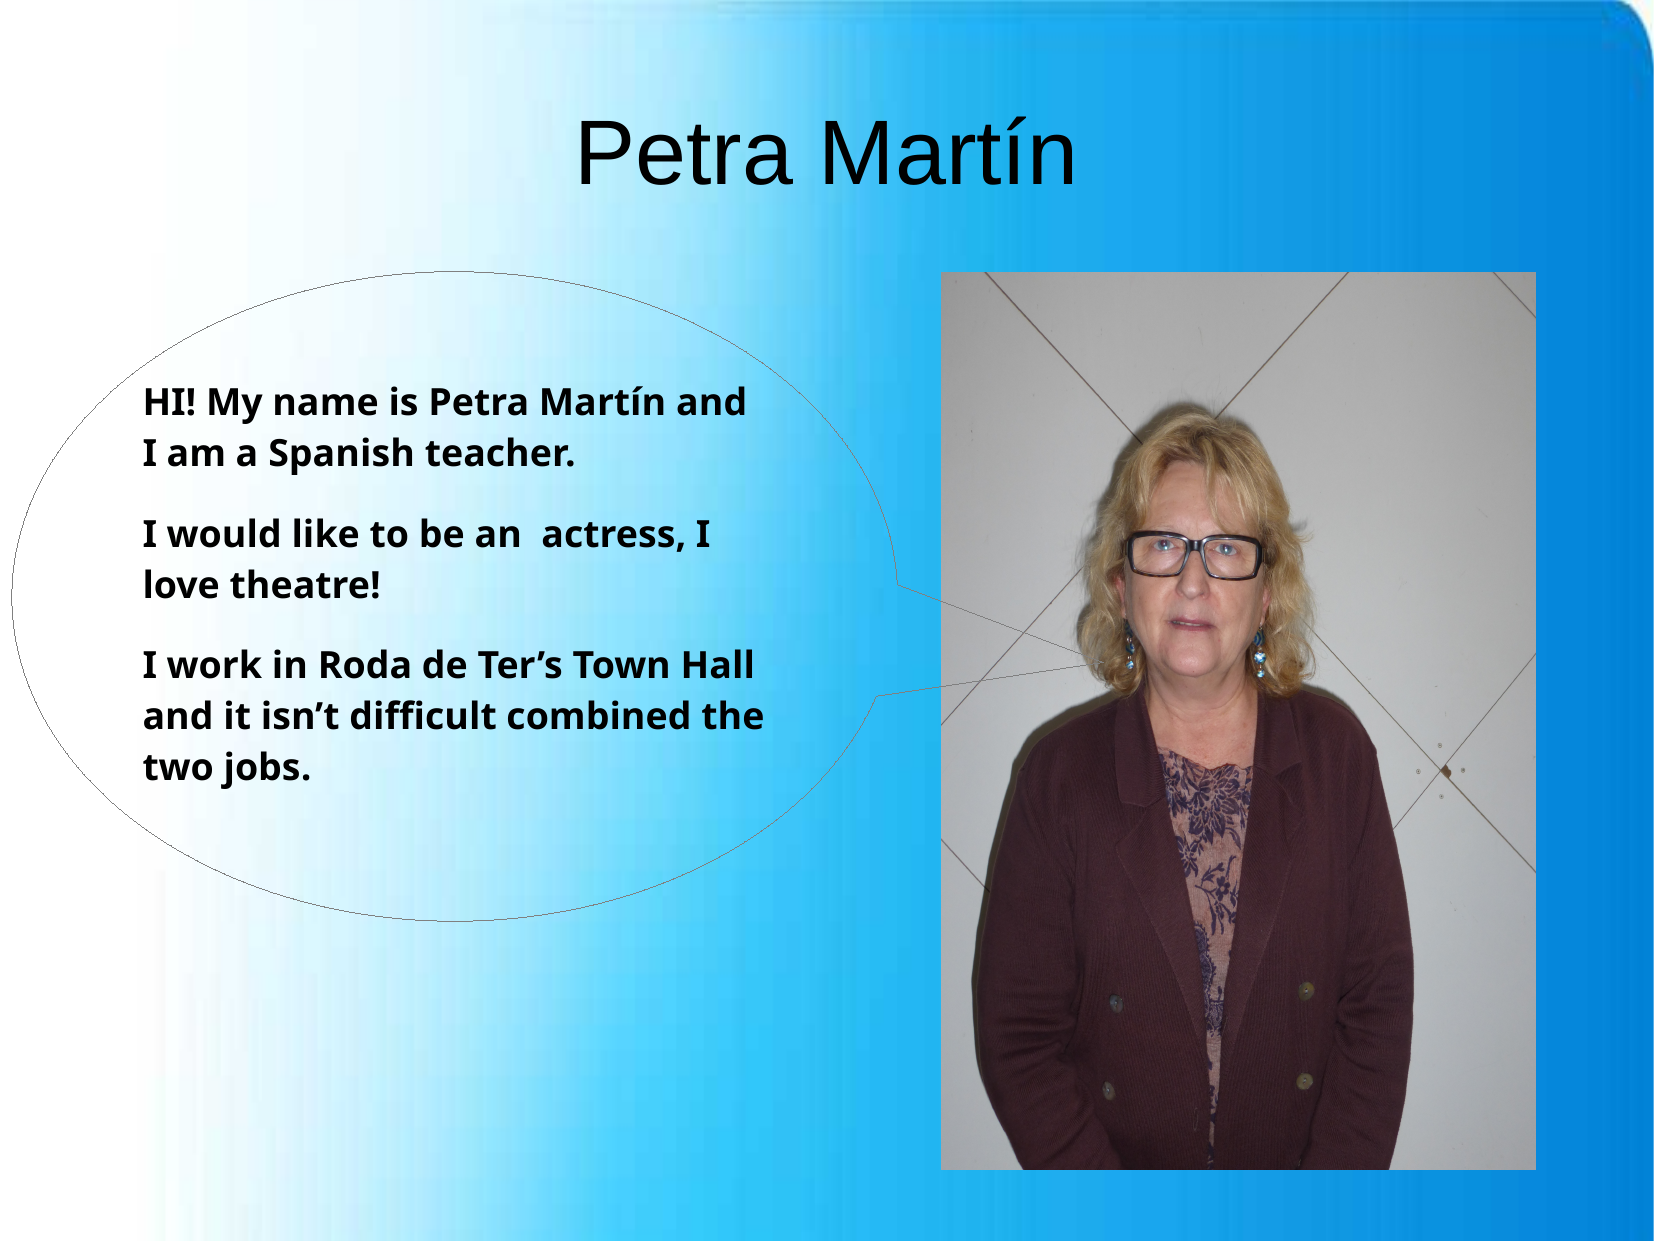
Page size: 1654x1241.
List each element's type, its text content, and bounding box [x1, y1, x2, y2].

title Petra Martín [82, 49, 1571, 257]
picture [0, 0, 1654, 1241]
list HI! My name is Petra Martín and I am a Spanish teacher. I would like to be an actress, I love theatre! I work in Roda de Ter’s Town Hall and it isn’t difficult combined the two jobs. [142, 375, 768, 839]
